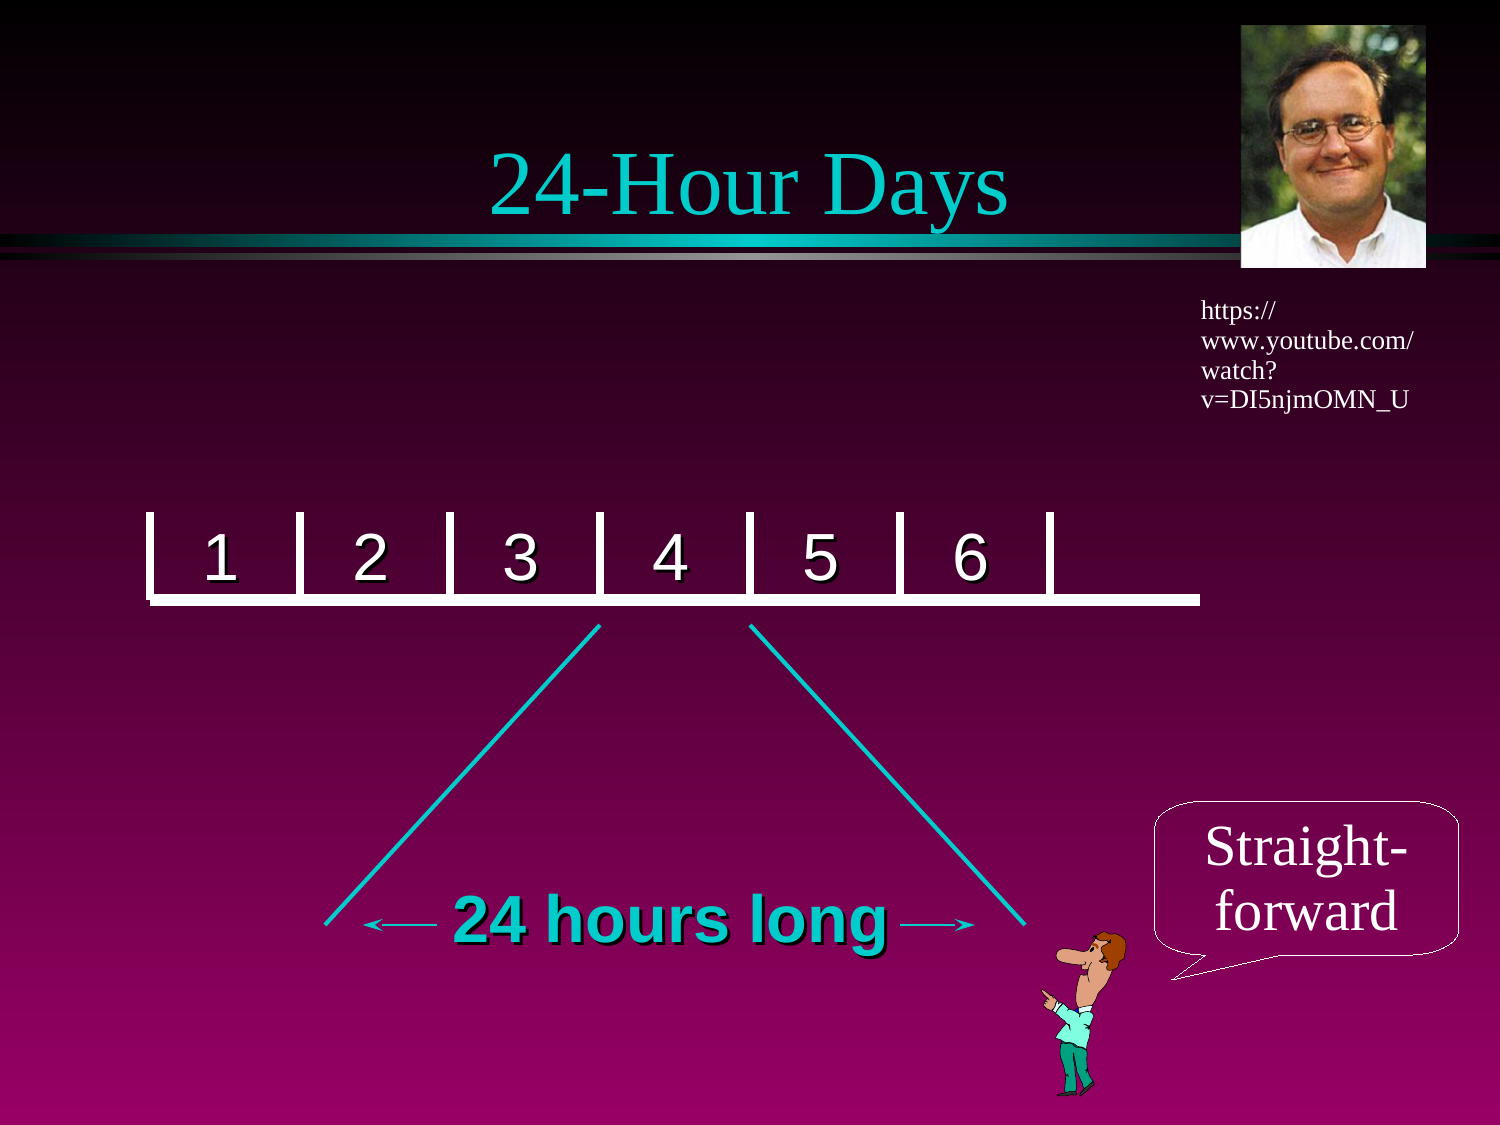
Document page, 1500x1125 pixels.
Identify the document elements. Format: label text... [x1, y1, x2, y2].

text_box 24 hours long [437, 874, 950, 965]
text_box 4 [637, 512, 713, 603]
text_box 1 [187, 512, 263, 603]
chart [1040, 931, 1127, 1097]
text_box 6 [937, 512, 1013, 603]
text_box 5 [787, 512, 863, 603]
text_box https://www.youtube.com/watch?v=DI5njmOMN_U [1186, 288, 1487, 393]
text_box 2 [337, 512, 413, 603]
text_box 3 [487, 512, 563, 603]
title 24-Hour Days [112, 89, 1388, 278]
text_box Straight- forward [1154, 801, 1459, 980]
picture [1240, 25, 1426, 268]
